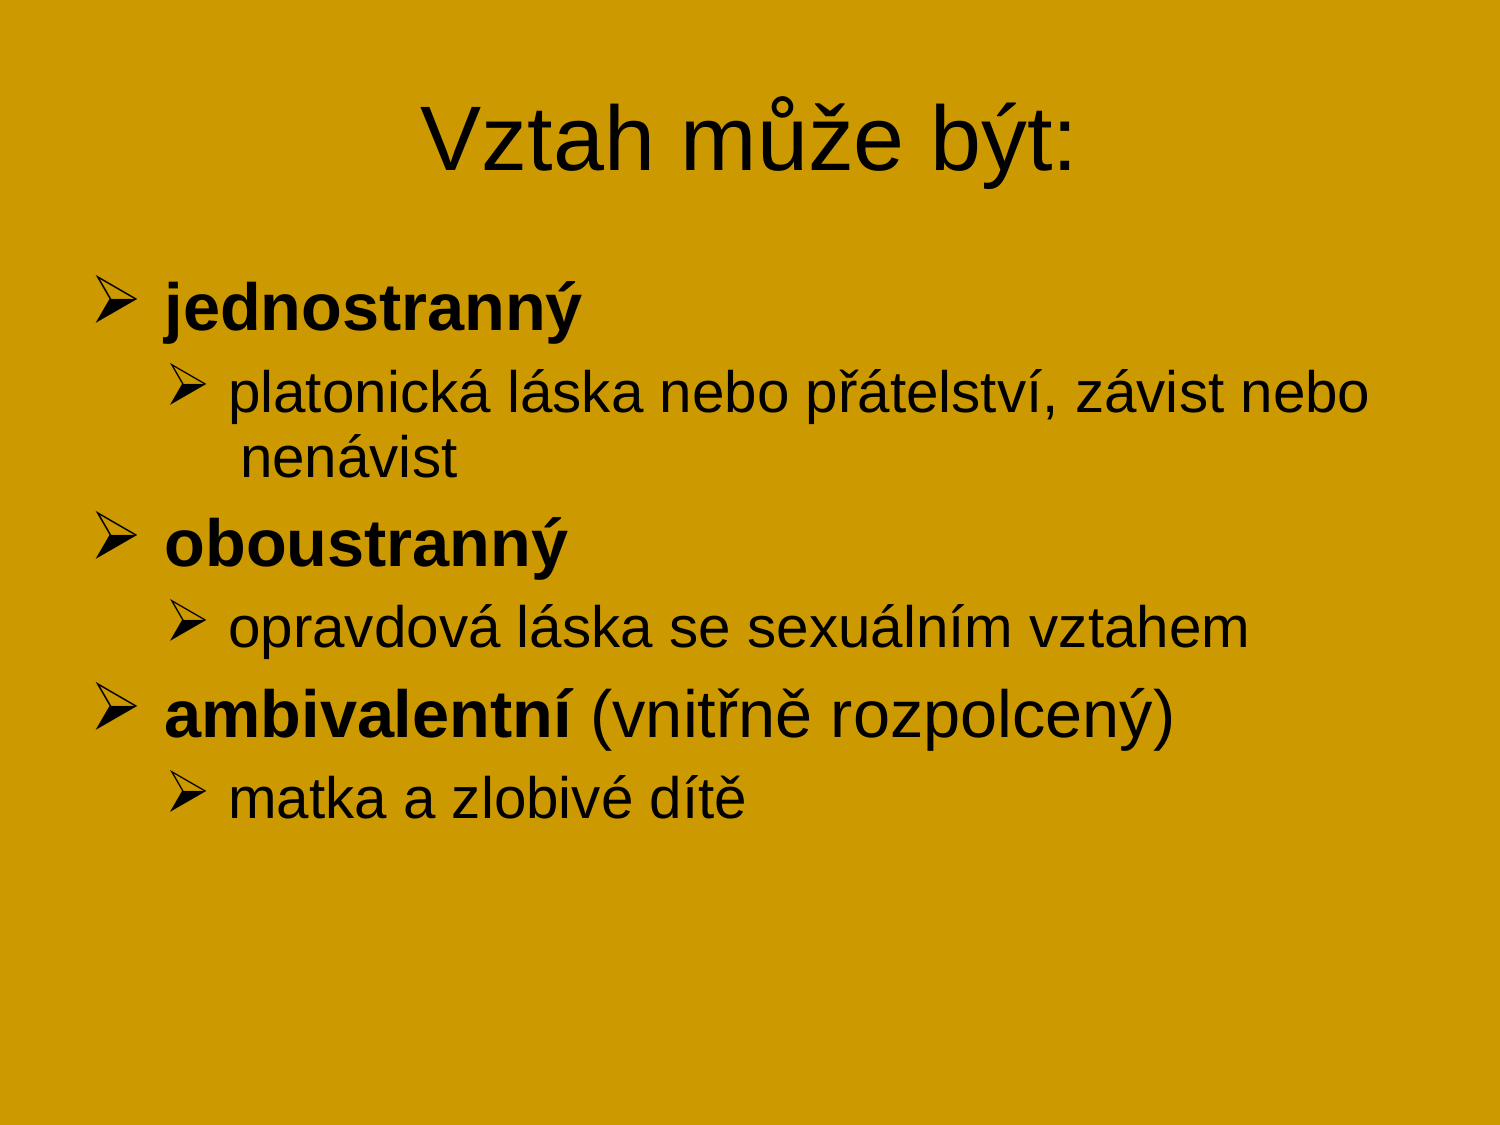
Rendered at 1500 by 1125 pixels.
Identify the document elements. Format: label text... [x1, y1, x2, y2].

title Vztah může být: [75, 45, 1426, 233]
list jednostranný platonická láska nebo přátelství, závist nebo nenávist oboustranný opravdová láska se sexuálním vztahem ambivalentní (vnitřně rozpolcený) matka a zlobivé dítě [75, 262, 1426, 1006]
